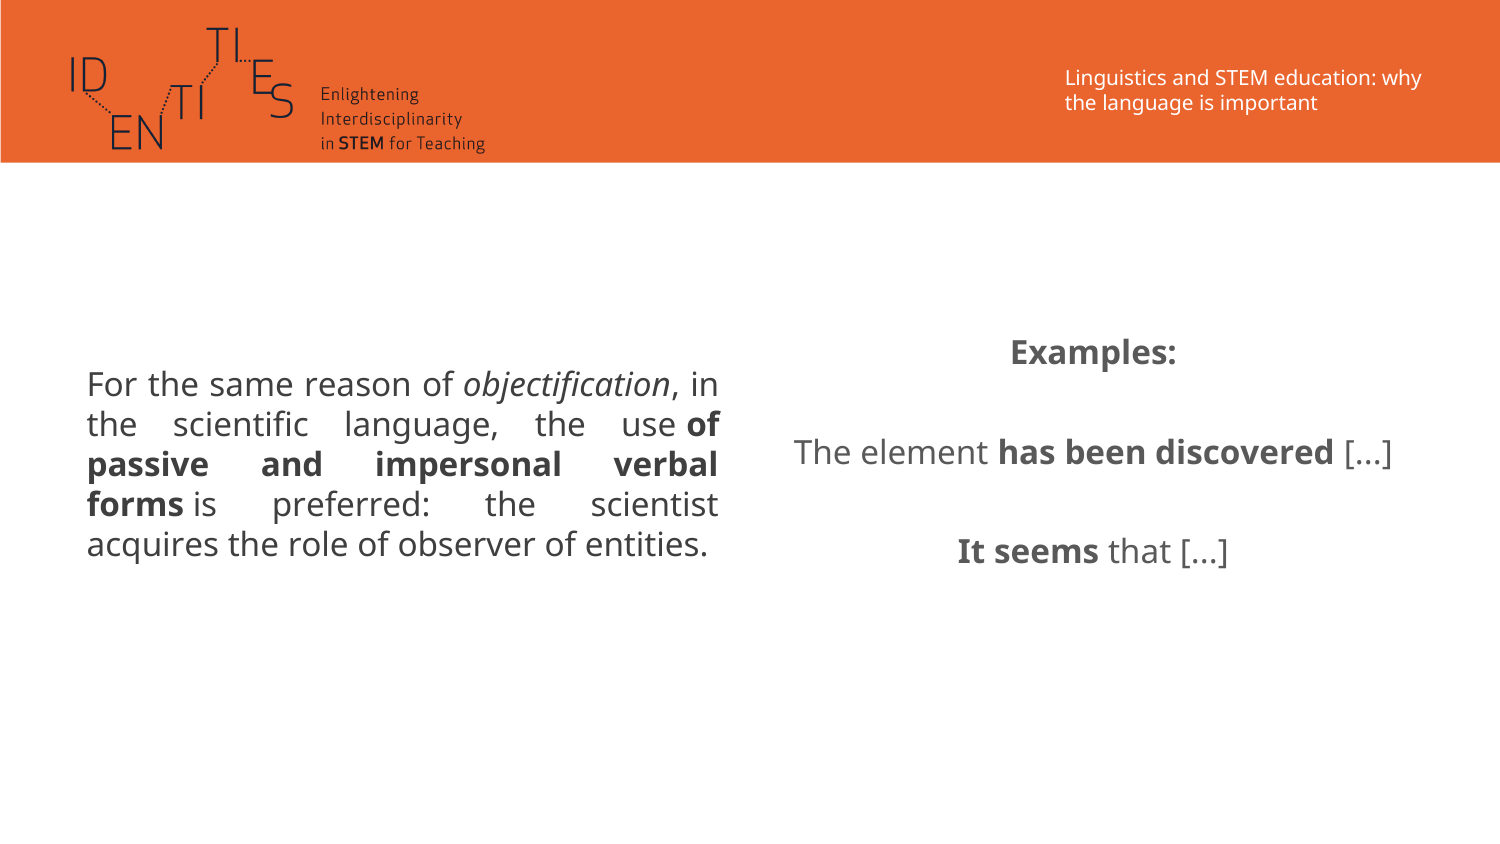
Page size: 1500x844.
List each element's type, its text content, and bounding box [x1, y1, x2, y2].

text_box Linguistics and STEM education: why the language is important [1049, 57, 1472, 164]
list Examples: The element has been discovered [...] It seems that [...] [761, 323, 1426, 810]
picture [71, 24, 485, 157]
list For the same reason of objectification, in the scientific language, the use of passive and impersonal verbal forms is preferred: the scientist acquires the role of observer of entities. [71, 305, 735, 621]
text_box [0, 0, 1500, 163]
